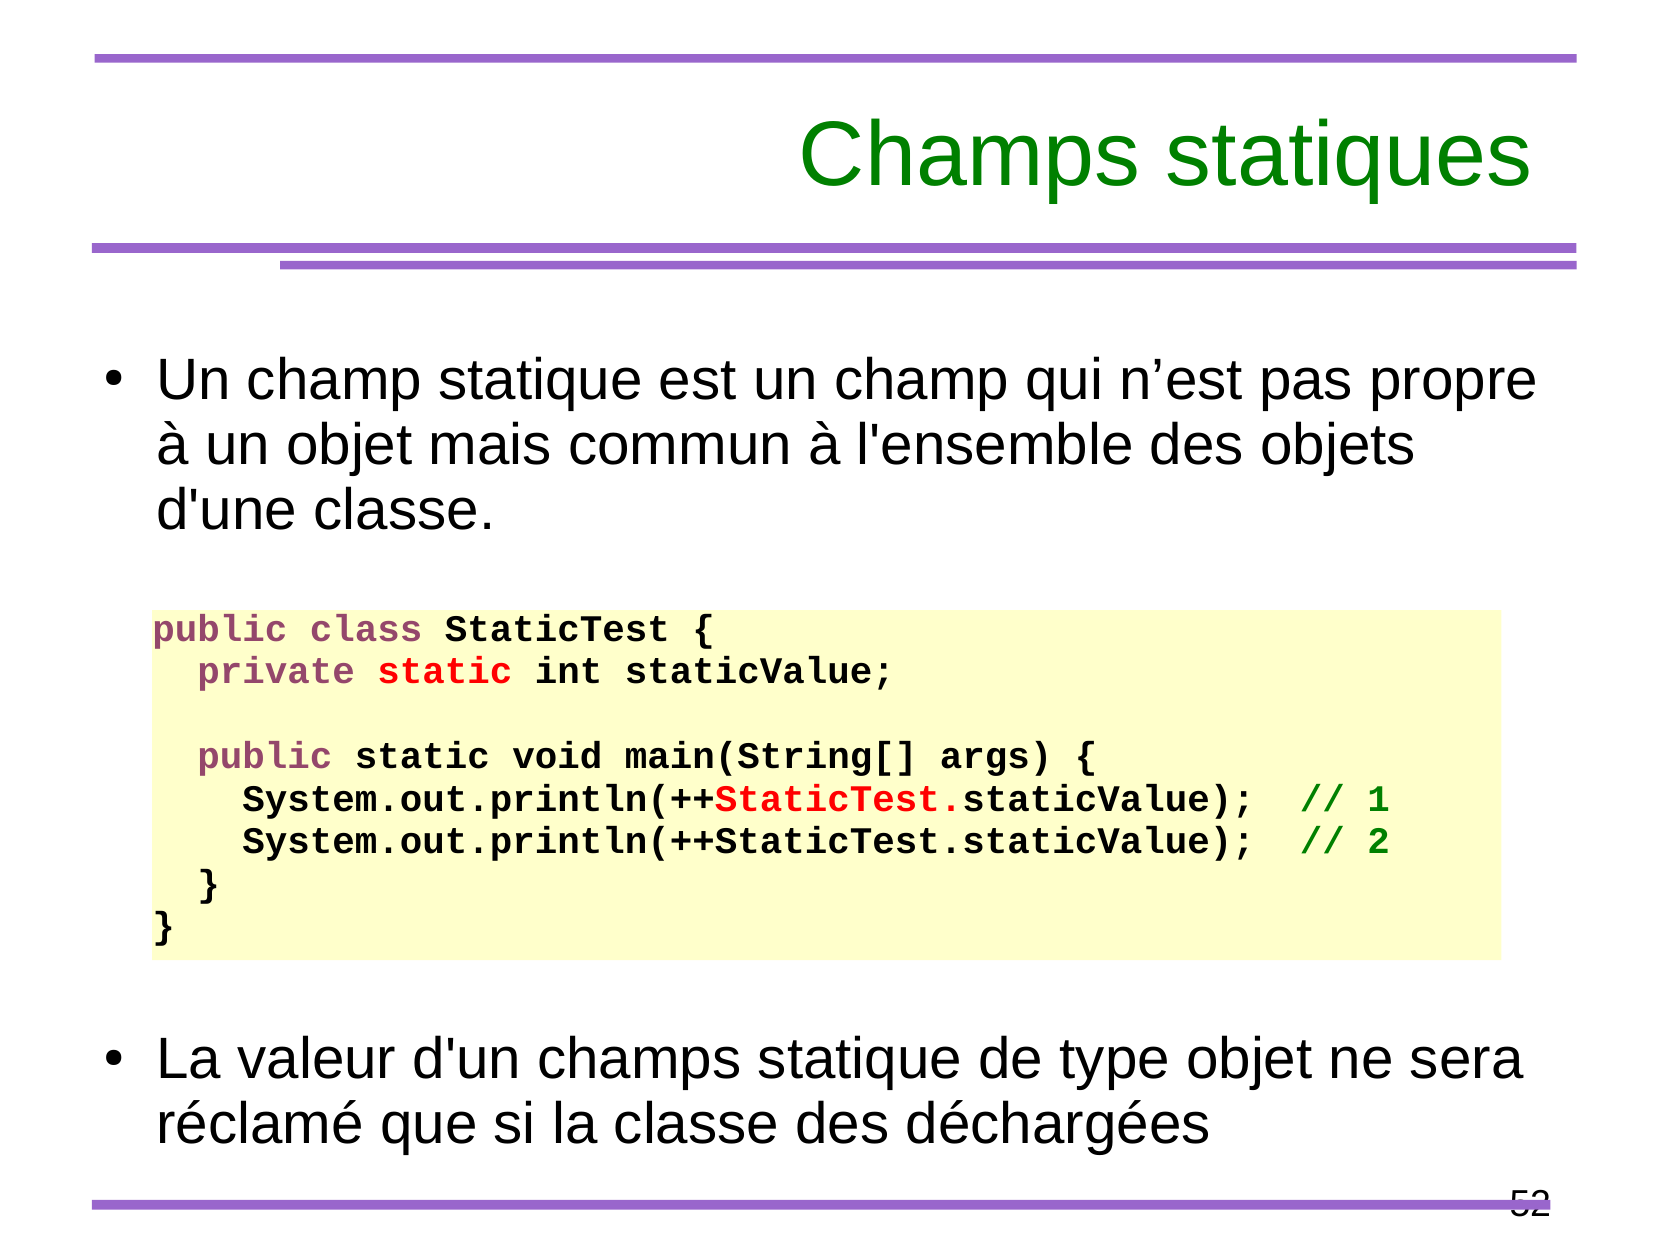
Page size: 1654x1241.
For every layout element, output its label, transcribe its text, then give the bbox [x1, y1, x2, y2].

list Un champ statique est un champ qui n’est pas propre à un objet mais commun à l'ensemble des objets d'une classe. La valeur d'un champs statique de type objet ne sera réclamé que si la classe des déchargées [85, 346, 1572, 1157]
text_box public class StaticTest { private static int staticValue; public static void main(String[] args) { System.out.println(++StaticTest.staticValue); // 1 System.out.println(++StaticTest.staticValue); // 2 } } [152, 610, 1502, 961]
title Champs statiques [121, 49, 1534, 257]
